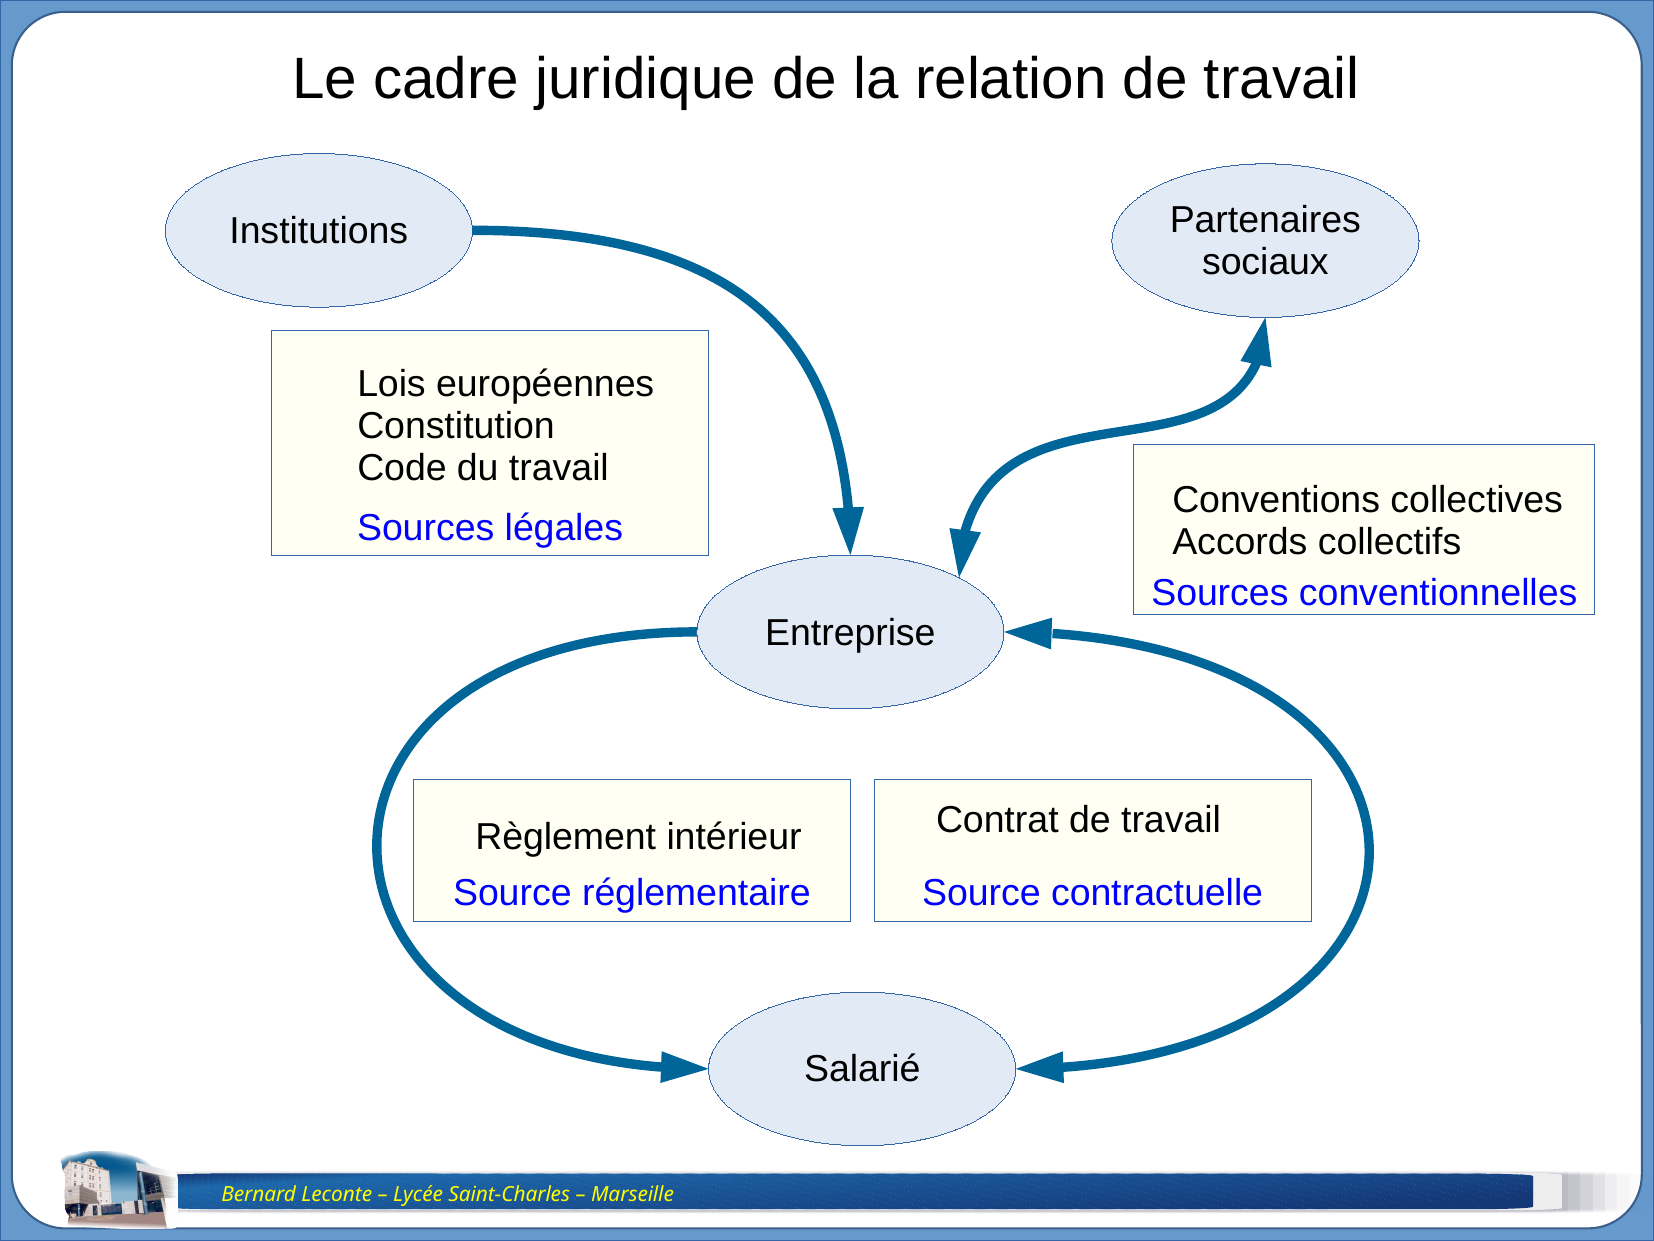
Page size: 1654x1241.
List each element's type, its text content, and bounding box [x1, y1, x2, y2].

picture [59, 1151, 178, 1229]
text_box Règlement intérieur [460, 807, 827, 874]
text_box Sources conventionnelles [1133, 444, 1595, 615]
text_box Sources légales [271, 330, 709, 556]
text_box Institutions [165, 153, 473, 308]
text_box Entreprise [696, 555, 1004, 709]
text_box Salarié [708, 992, 1016, 1146]
text_box Contrat de travail [921, 791, 1288, 863]
text_box Partenaires sociaux [1111, 163, 1420, 318]
text_box Conventions collectives Accords collectifs [1157, 470, 1583, 570]
title Le cadre juridique de la relation de travail [82, 37, 1571, 119]
text_box Lois européennes Constitution Code du travail [342, 355, 697, 497]
text_box Source réglementaire [413, 779, 851, 922]
text_box Source contractuelle [874, 779, 1312, 922]
